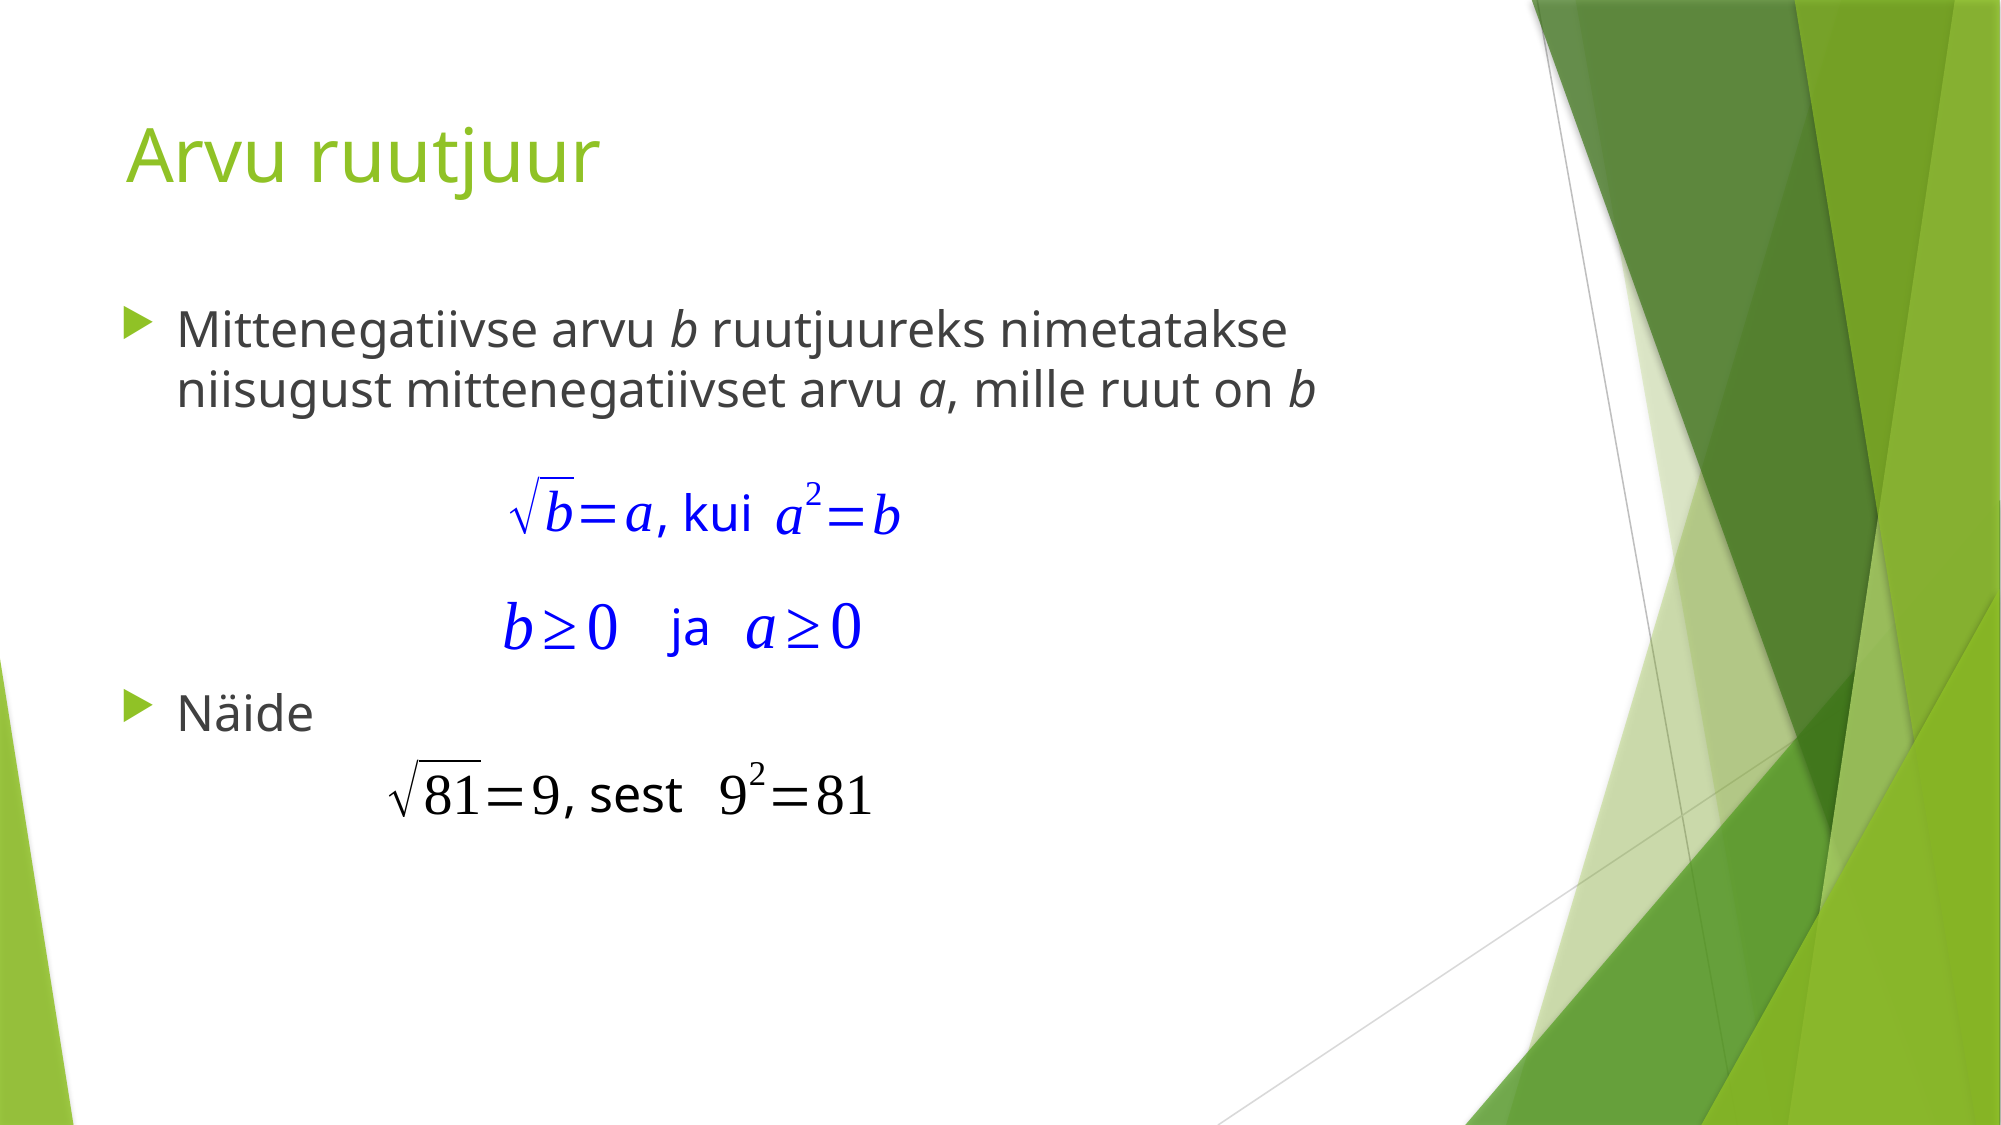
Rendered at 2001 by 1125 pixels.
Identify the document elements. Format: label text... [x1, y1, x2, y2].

list Mittenegatiivse arvu b ruutjuureks nimetatakse niisugust mittenegatiivset arvu a, mille ruut on b Näide , sest [105, 290, 1516, 927]
text_box ja [655, 587, 727, 663]
chart [729, 587, 880, 663]
chart [767, 474, 909, 547]
title Arvu ruutjuur [111, 99, 1522, 317]
chart [380, 757, 567, 827]
chart [712, 754, 880, 827]
chart [486, 588, 636, 664]
text_box , kui [641, 474, 782, 550]
chart [501, 474, 661, 544]
